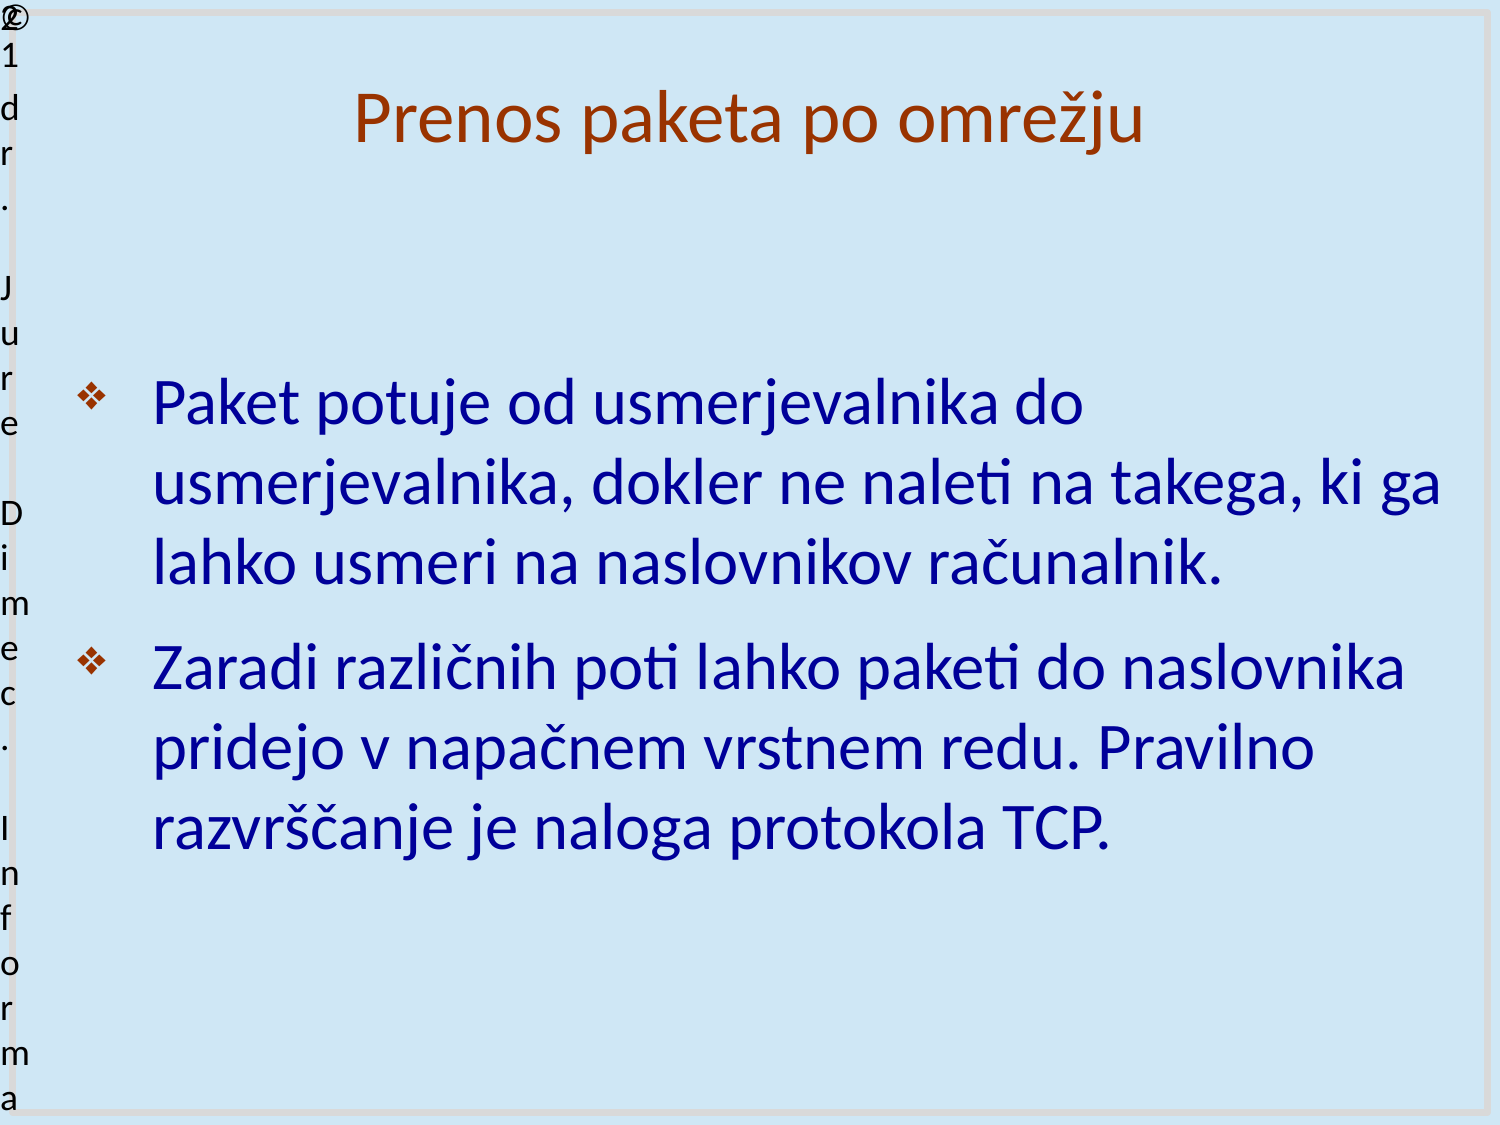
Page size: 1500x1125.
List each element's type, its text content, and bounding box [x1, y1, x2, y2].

title Prenos paketa po omrežju [112, 50, 1388, 175]
list Paket potuje od usmerjevalnika do usmerjevalnika, dokler ne naleti na takega, ki ga lahko usmeri na naslovnikov računalnik. Zaradi različnih poti lahko paketi do naslovnika pridejo v napačnem vrstnem redu. Pravilno razvrščanje je naloga protokola TCP. [62, 350, 1463, 1063]
